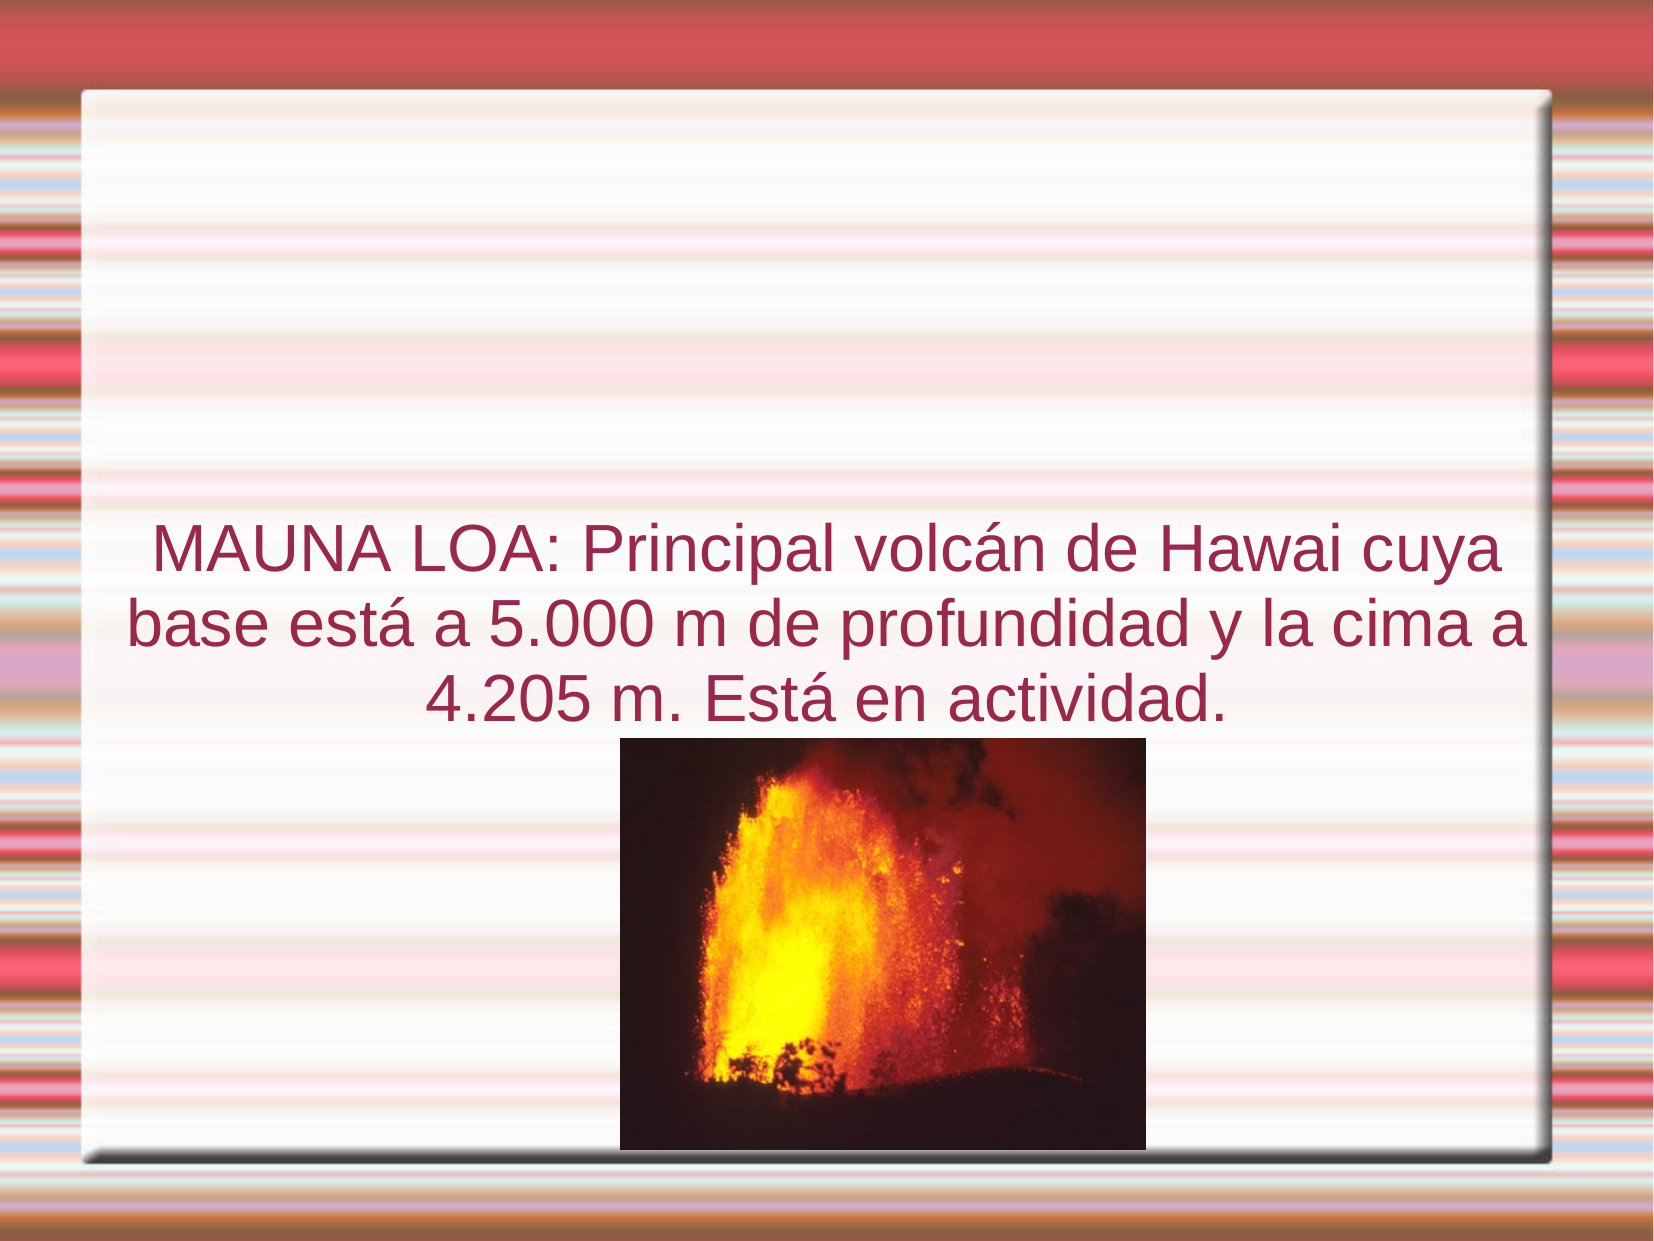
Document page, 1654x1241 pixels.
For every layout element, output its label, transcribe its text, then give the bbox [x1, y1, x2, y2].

picture [0, 0, 1654, 1241]
subtitle MAUNA LOA: Principal volcán de Hawai cuya base está a 5.000 m de profundidad y la cima a 4.205 m. Está en actividad. [121, 122, 1534, 1125]
